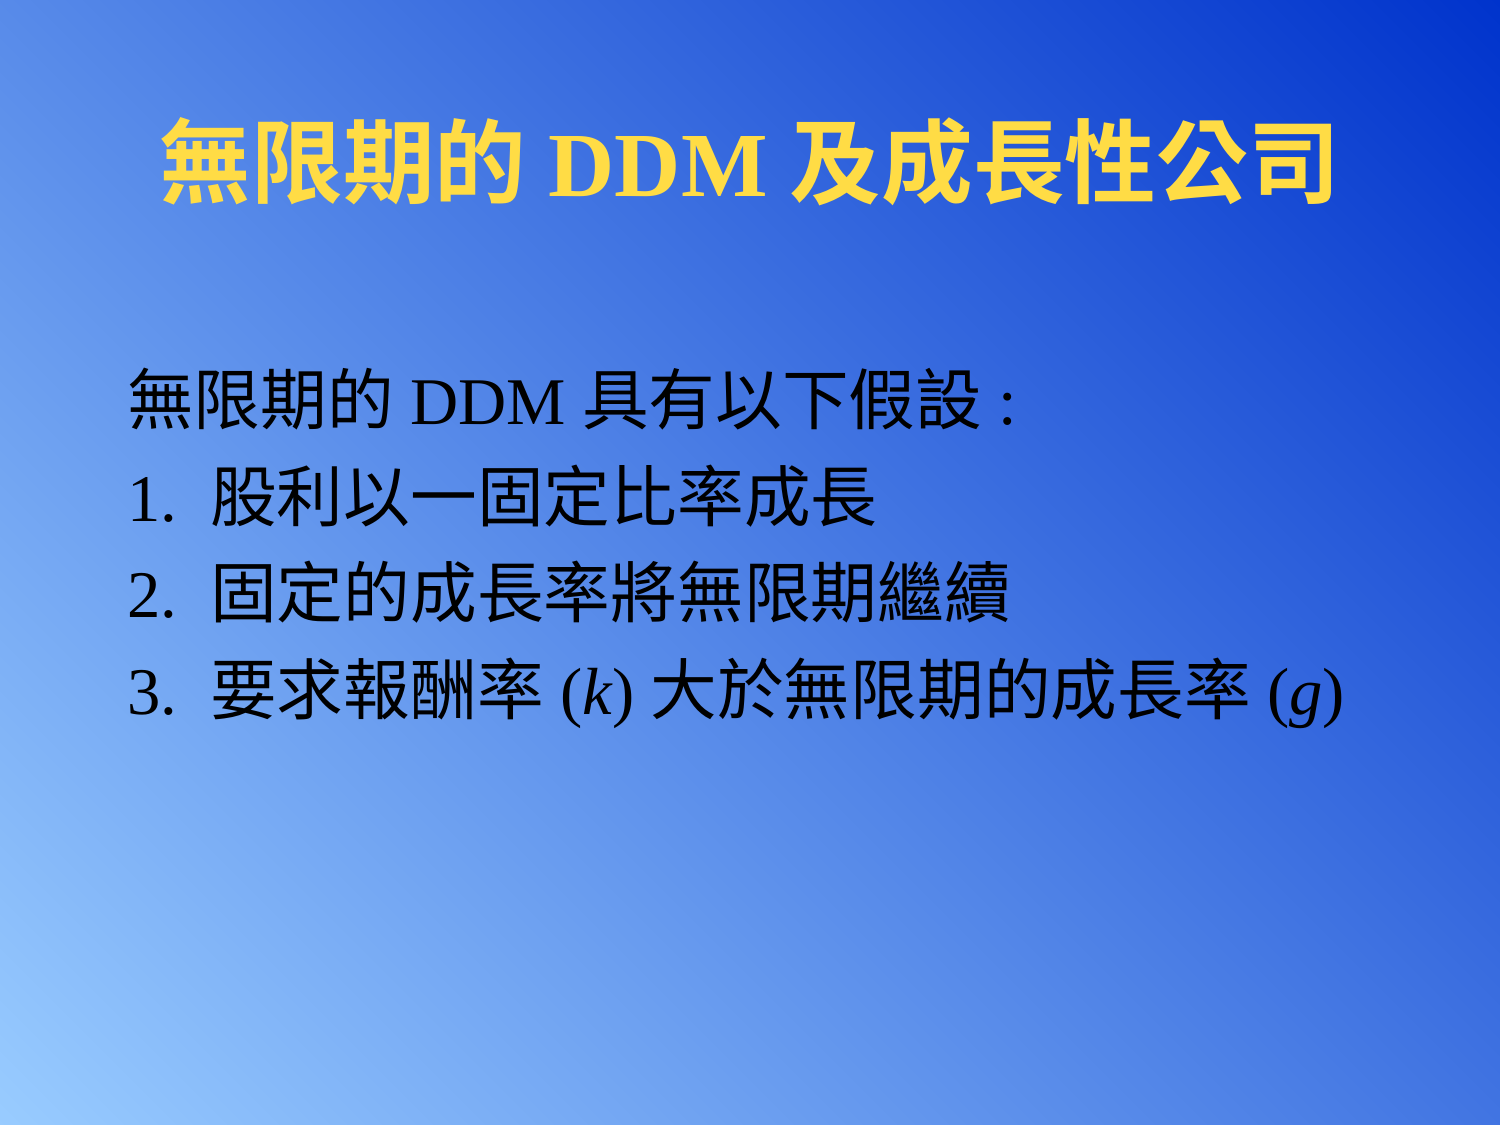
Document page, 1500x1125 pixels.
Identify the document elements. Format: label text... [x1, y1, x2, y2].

list 無限期的DDM具有以下假設: 1. 股利以一固定比率成長 2. 固定的成長率將無限期繼續 3. 要求報酬率(k)大於無限期的成長率(g) [112, 350, 1388, 811]
title 無限期的DDM及成長性公司 [53, 66, 1447, 254]
